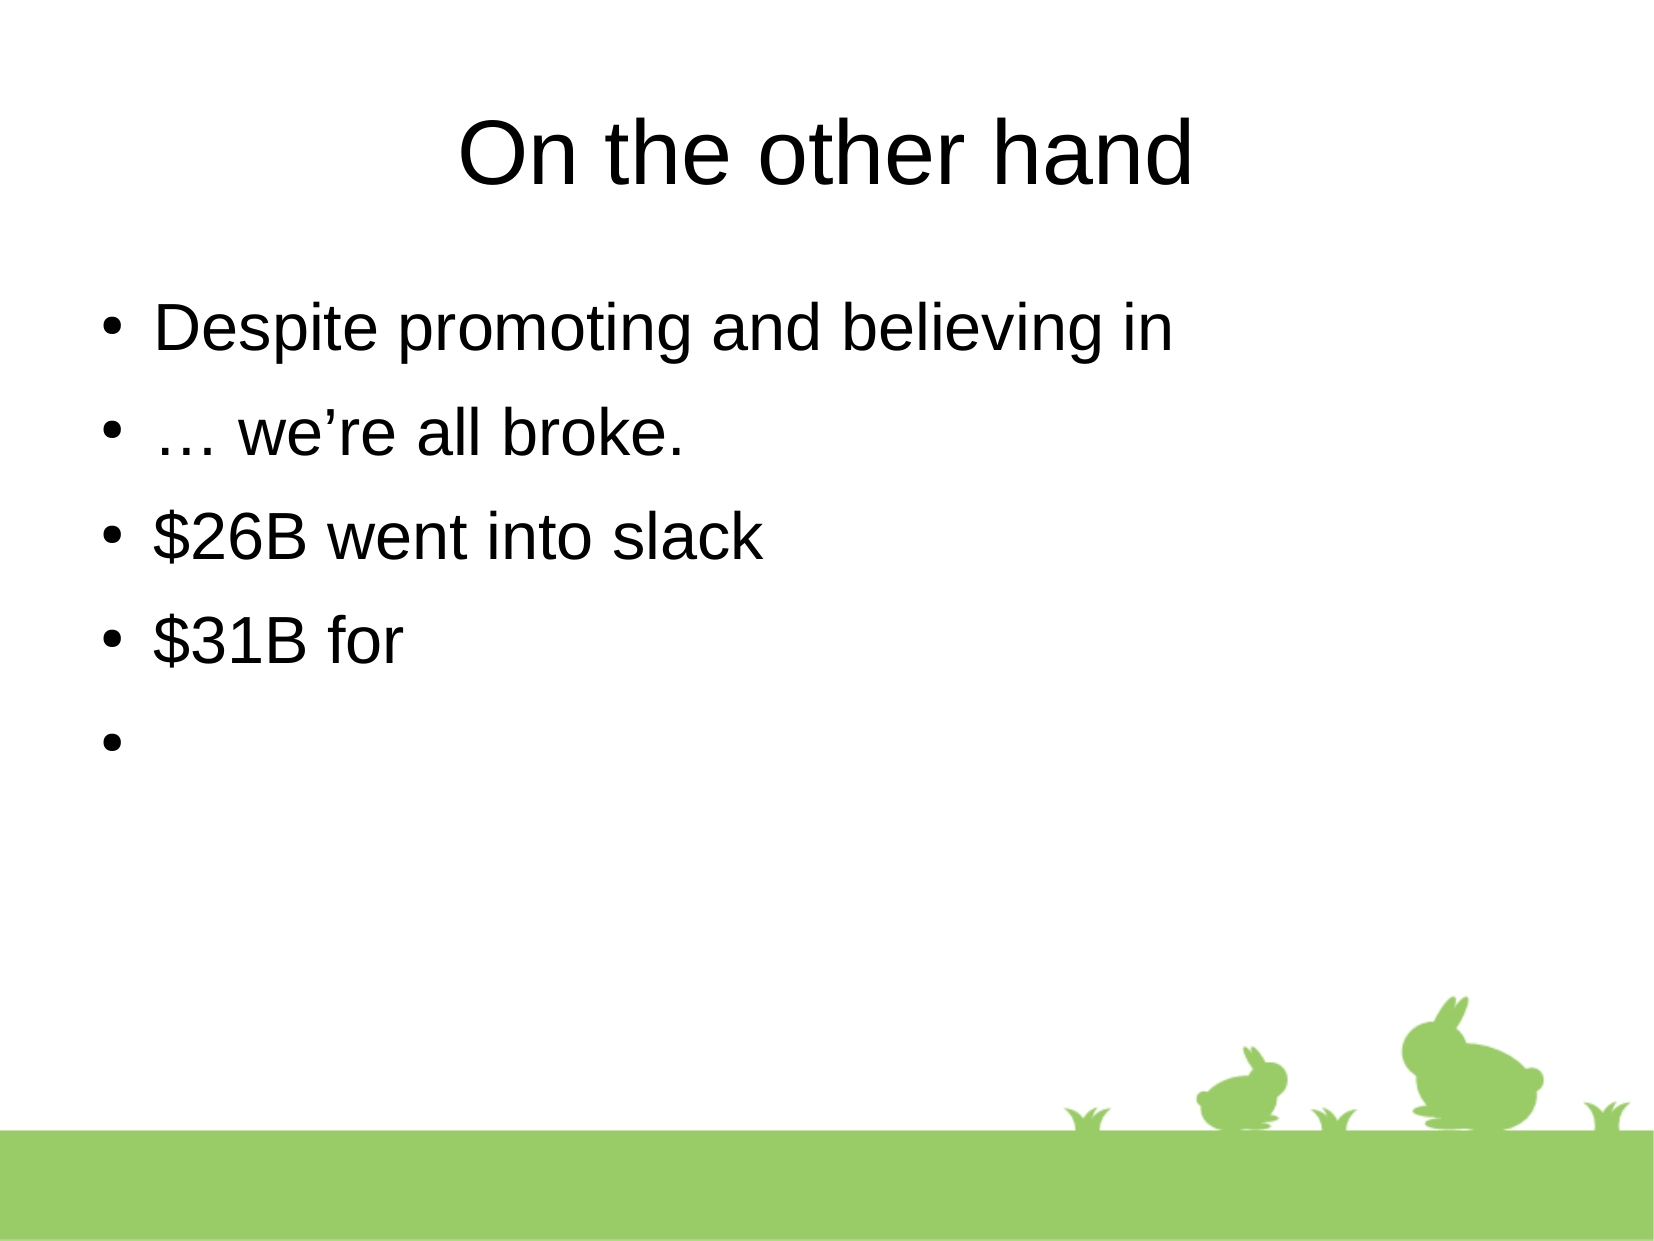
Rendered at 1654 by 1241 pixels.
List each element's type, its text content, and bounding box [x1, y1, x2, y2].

list Despite promoting and believing in … we’re all broke. $26B went into slack $31B for [82, 290, 1571, 1010]
title On the other hand [82, 49, 1571, 257]
picture [0, 0, 1654, 1241]
